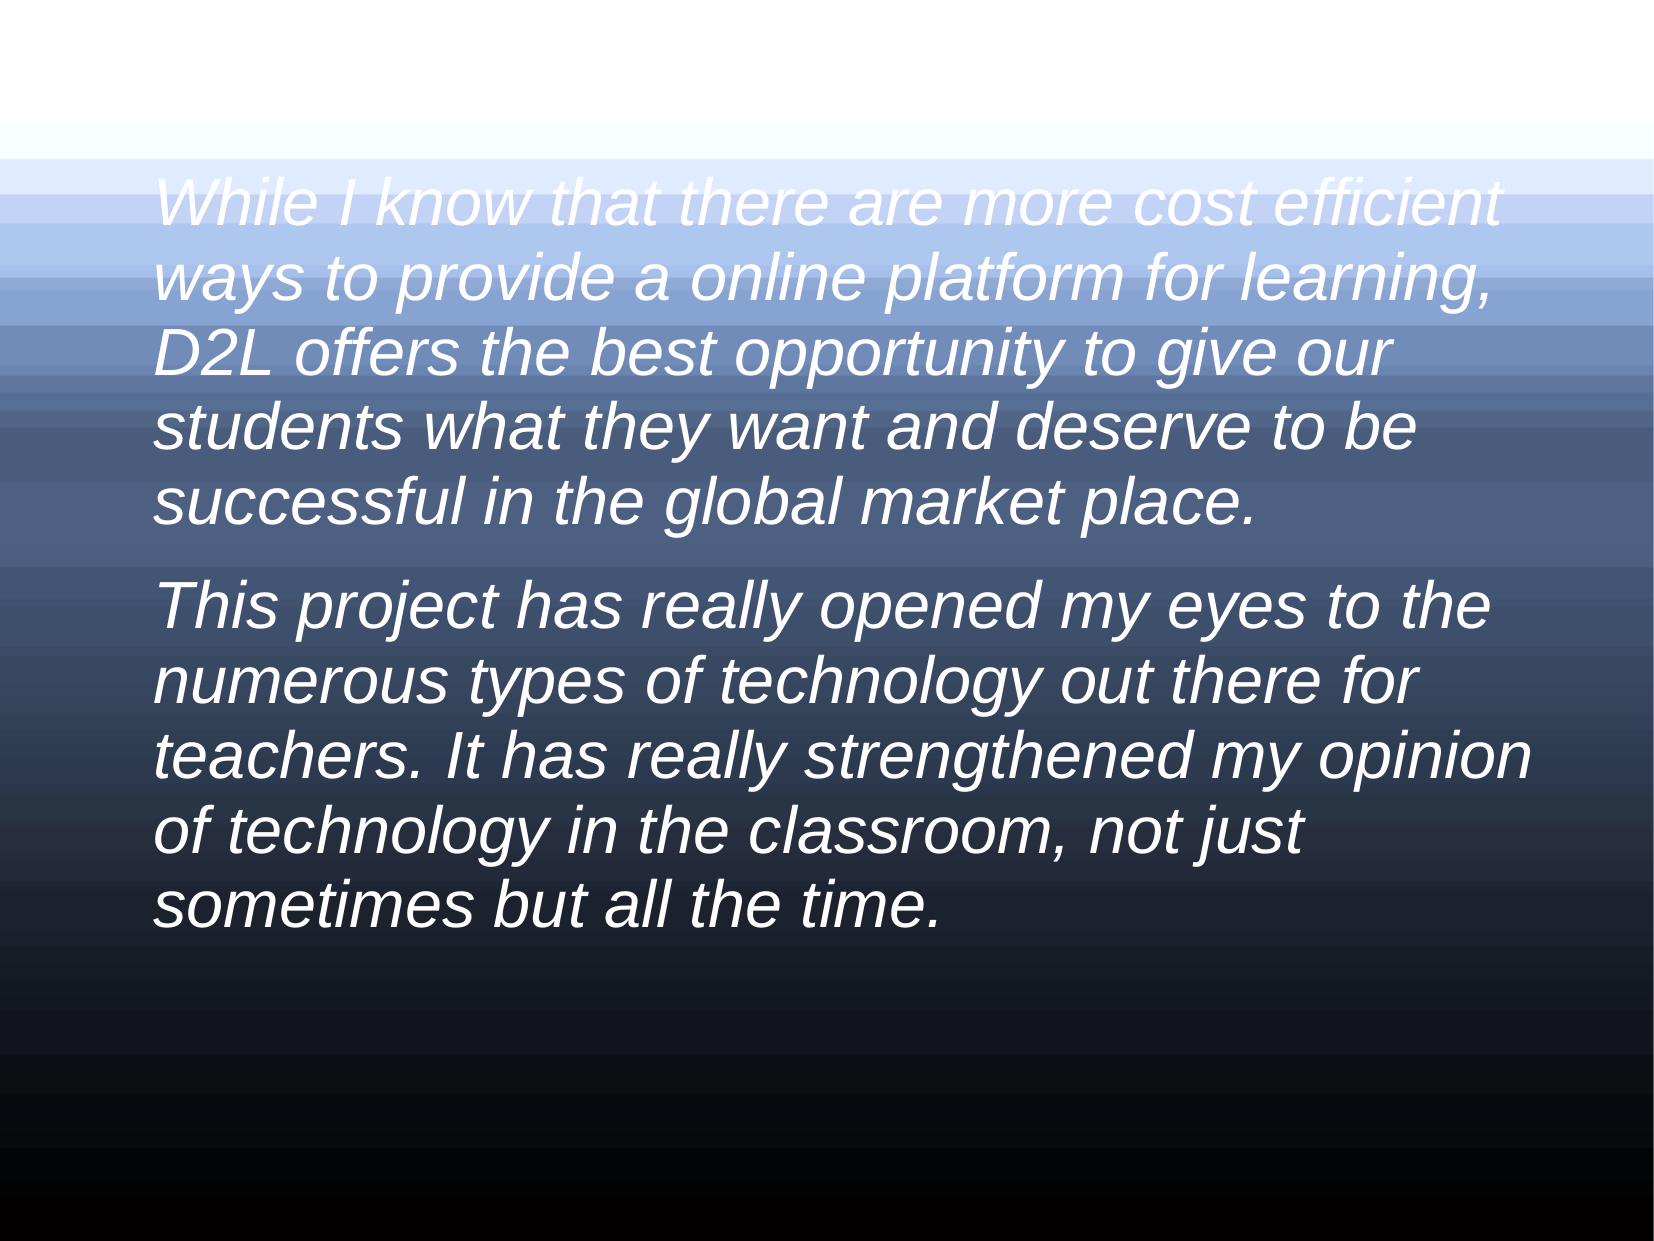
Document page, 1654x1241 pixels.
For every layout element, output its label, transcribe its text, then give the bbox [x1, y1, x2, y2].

list While I know that there are more cost efficient ways to provide a online platform for learning, D2L offers the best opportunity to give our students what they want and deserve to be successful in the global market place. This project has really opened my eyes to the numerous types of technology out there for teachers. It has really strengthened my opinion of technology in the classroom, not just sometimes but all the time. [82, 165, 1571, 1109]
picture [0, 0, 1654, 1241]
